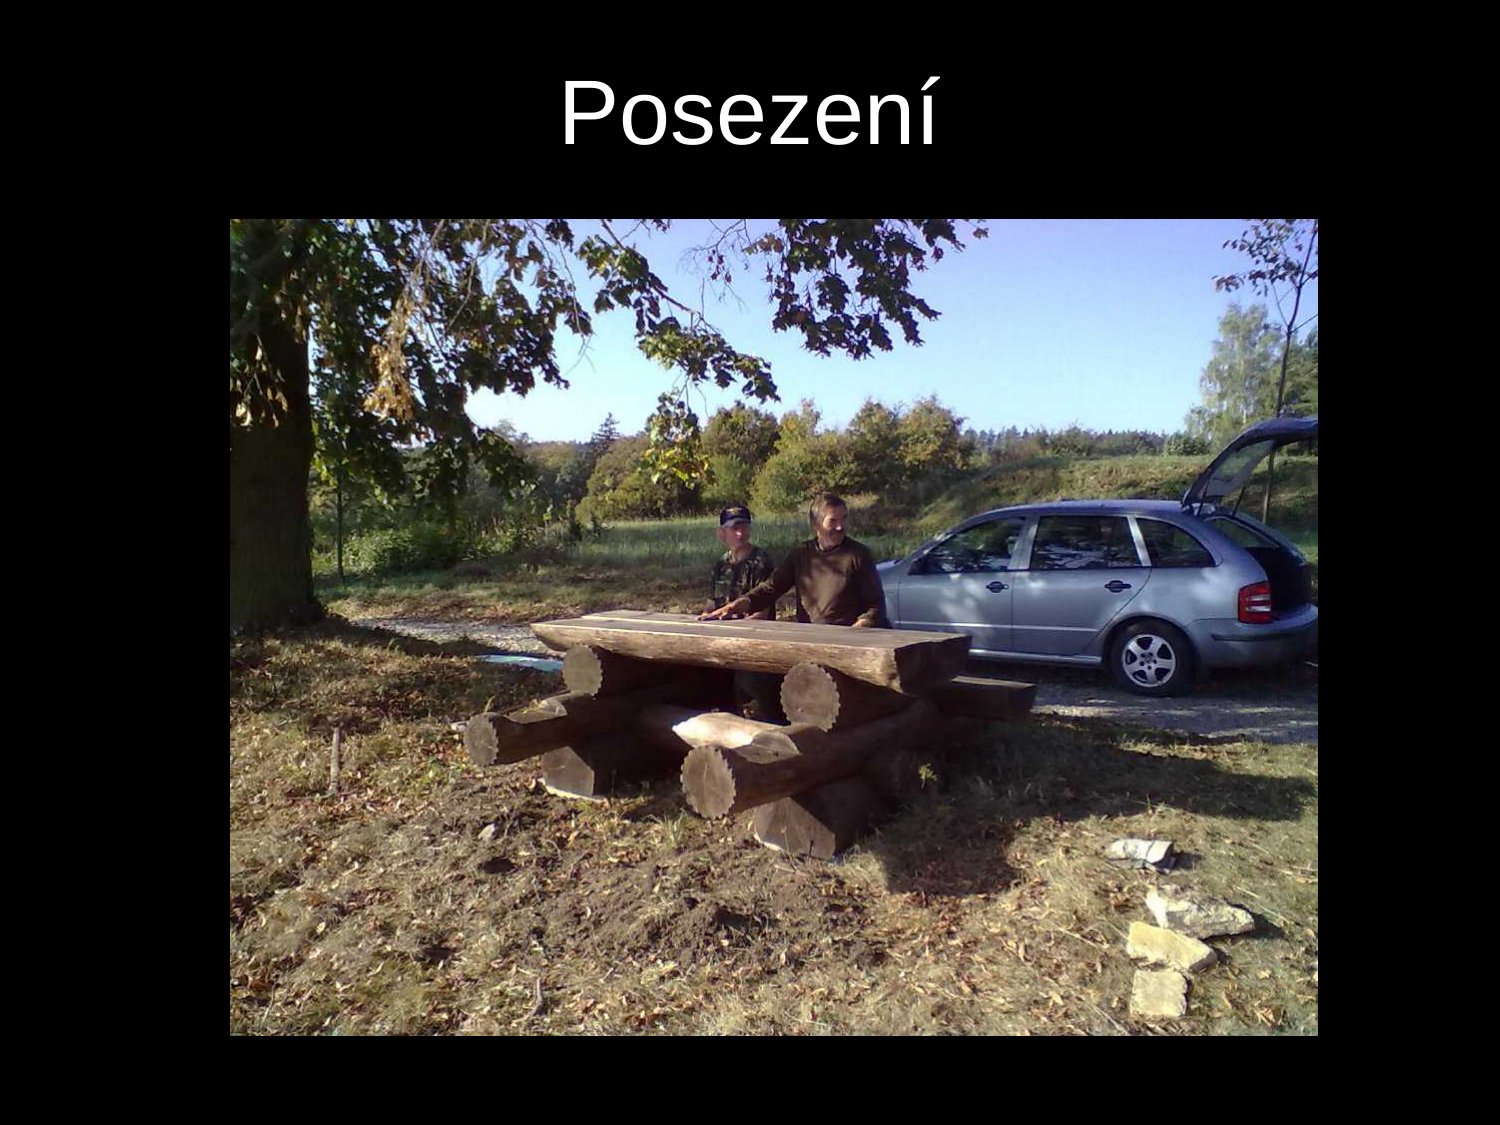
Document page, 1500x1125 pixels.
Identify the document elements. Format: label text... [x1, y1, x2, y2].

picture [230, 219, 1318, 1036]
title Posezení [75, 45, 1425, 233]
